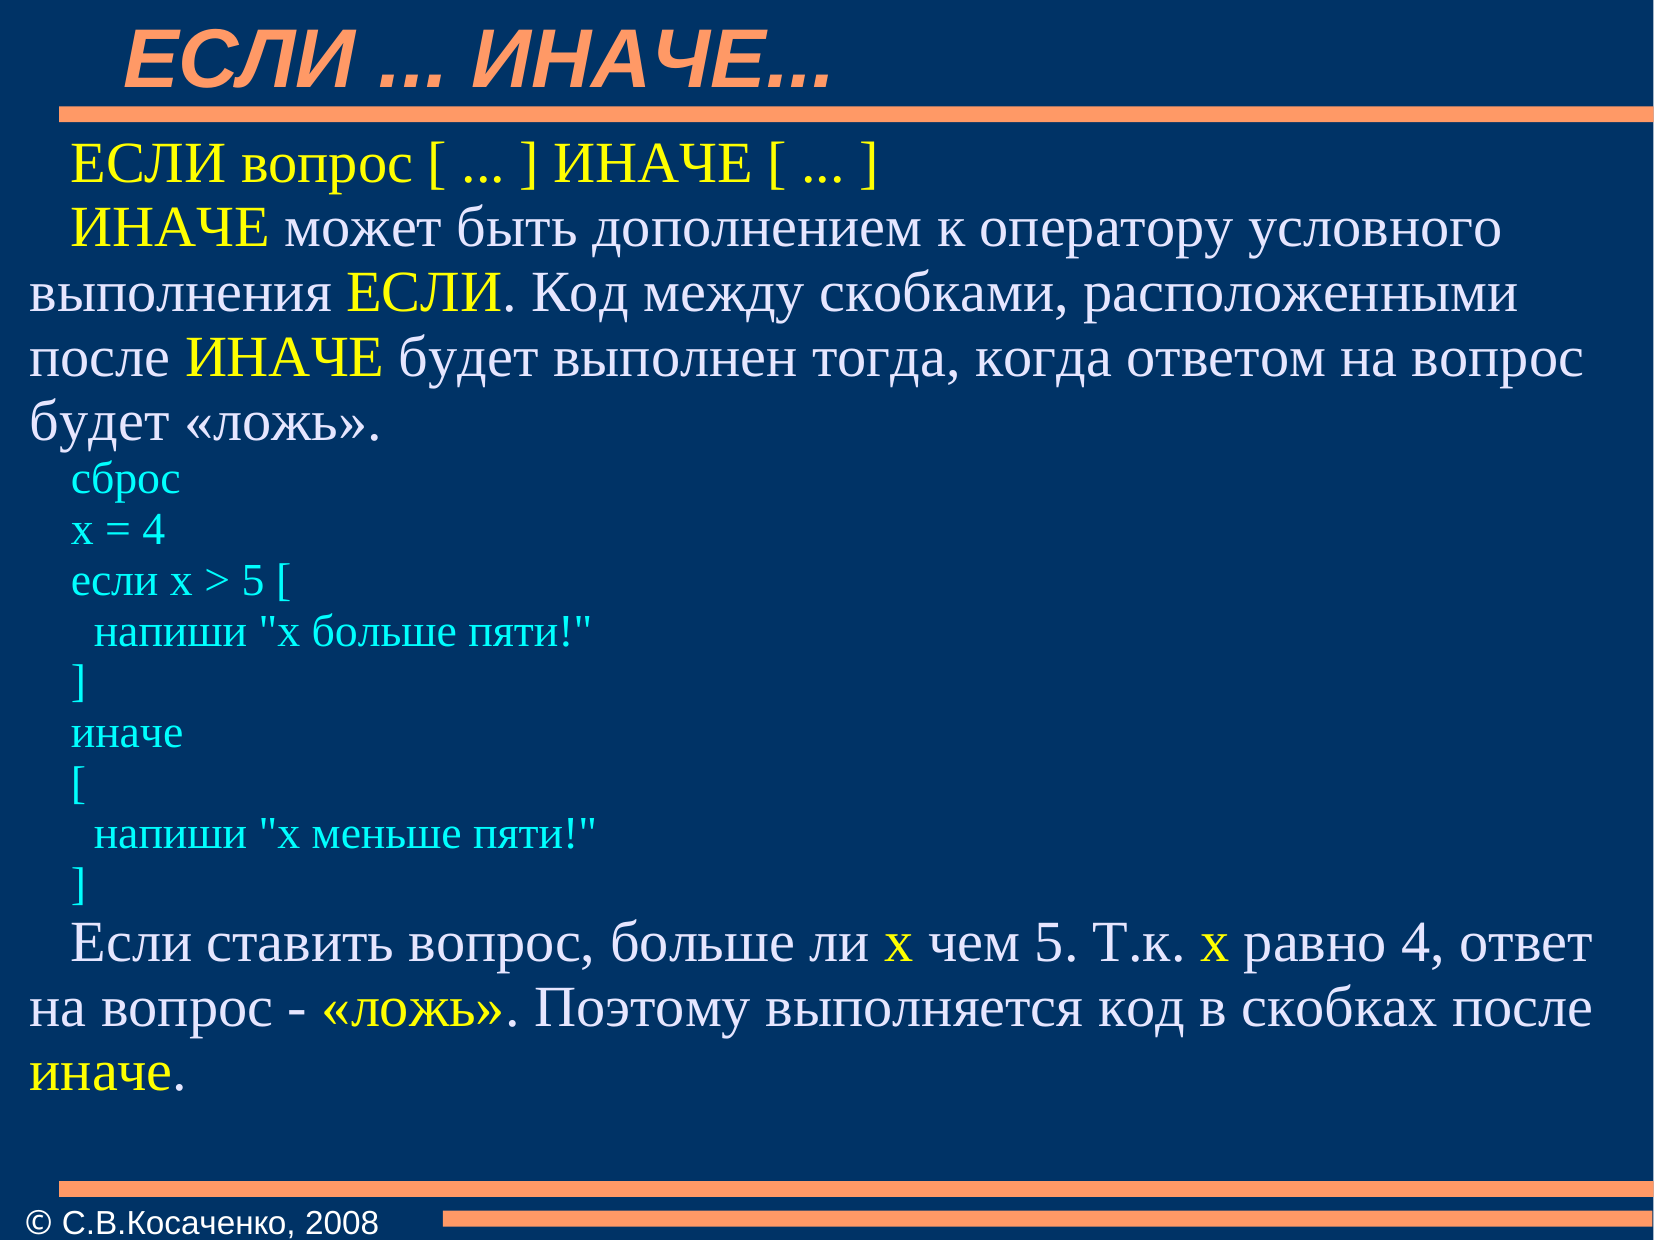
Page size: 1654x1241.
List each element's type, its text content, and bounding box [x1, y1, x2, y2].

list ЕСЛИ вопрос [ ... ] ИНАЧЕ [ ... ] ИНАЧЕ может быть дополнением к оператору условного выполнения ЕСЛИ. Код между скобками, расположенными после ИНАЧЕ будет выполнен тогда, когда ответом на вопрос будет «ложь». сброс x = 4 если x > 5 [ напиши "x больше пяти!" ] иначе [ напиши "x меньше пяти!" ] Если ставить вопрос, больше ли x чем 5. Т.к. x равно 4, ответ на вопрос - «ложь». Поэтому выполняется код в скобках после иначе. [29, 130, 1625, 1152]
title ЕСЛИ ... ИНАЧЕ... [123, 0, 1536, 119]
